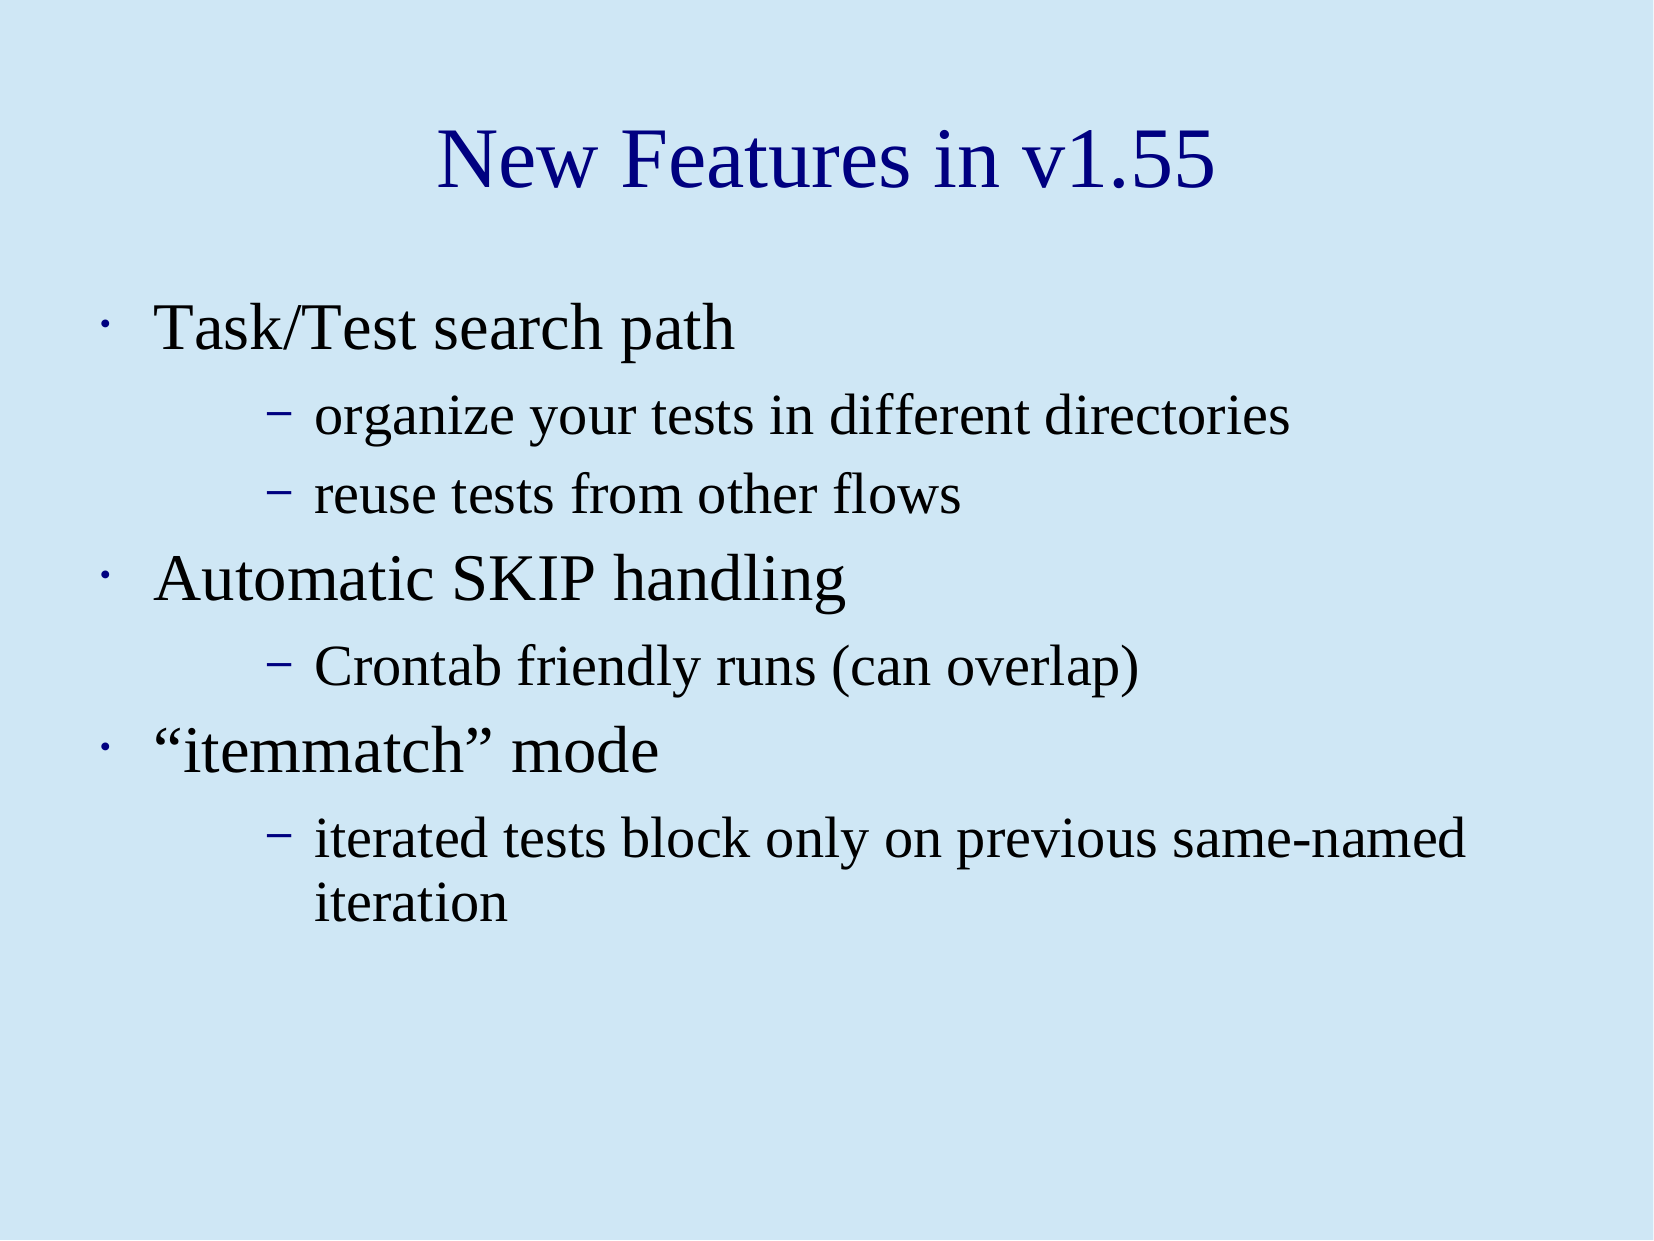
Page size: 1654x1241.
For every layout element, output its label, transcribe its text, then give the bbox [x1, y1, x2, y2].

list Task/Test search path organize your tests in different directories reuse tests from other flows Automatic SKIP handling Crontab friendly runs (can overlap) “itemmatch” mode iterated tests block only on previous same-named iteration [82, 290, 1571, 1010]
title New Features in v1.55 [82, 55, 1571, 263]
